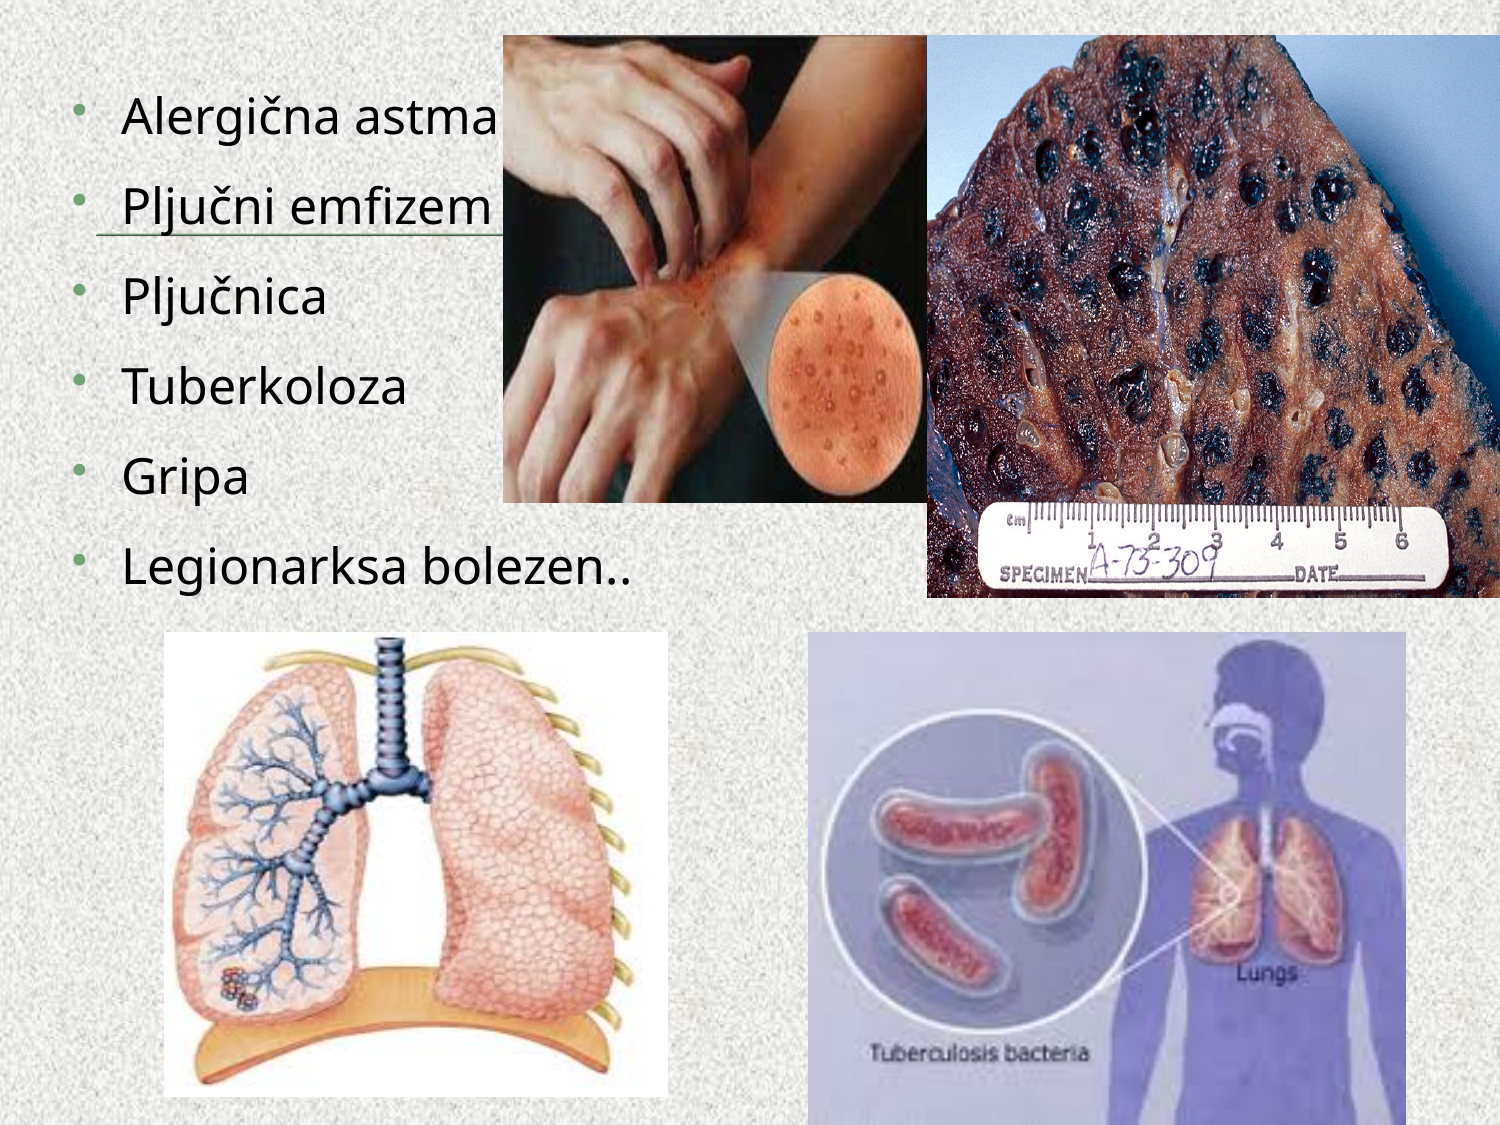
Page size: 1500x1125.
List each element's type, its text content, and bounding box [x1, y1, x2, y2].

list Alergična astma Pljučni emfizem Pljučnica Tuberkoloza Gripa Legionarksa bolezen.. [58, 46, 1409, 790]
picture [0, 0, 1500, 1125]
